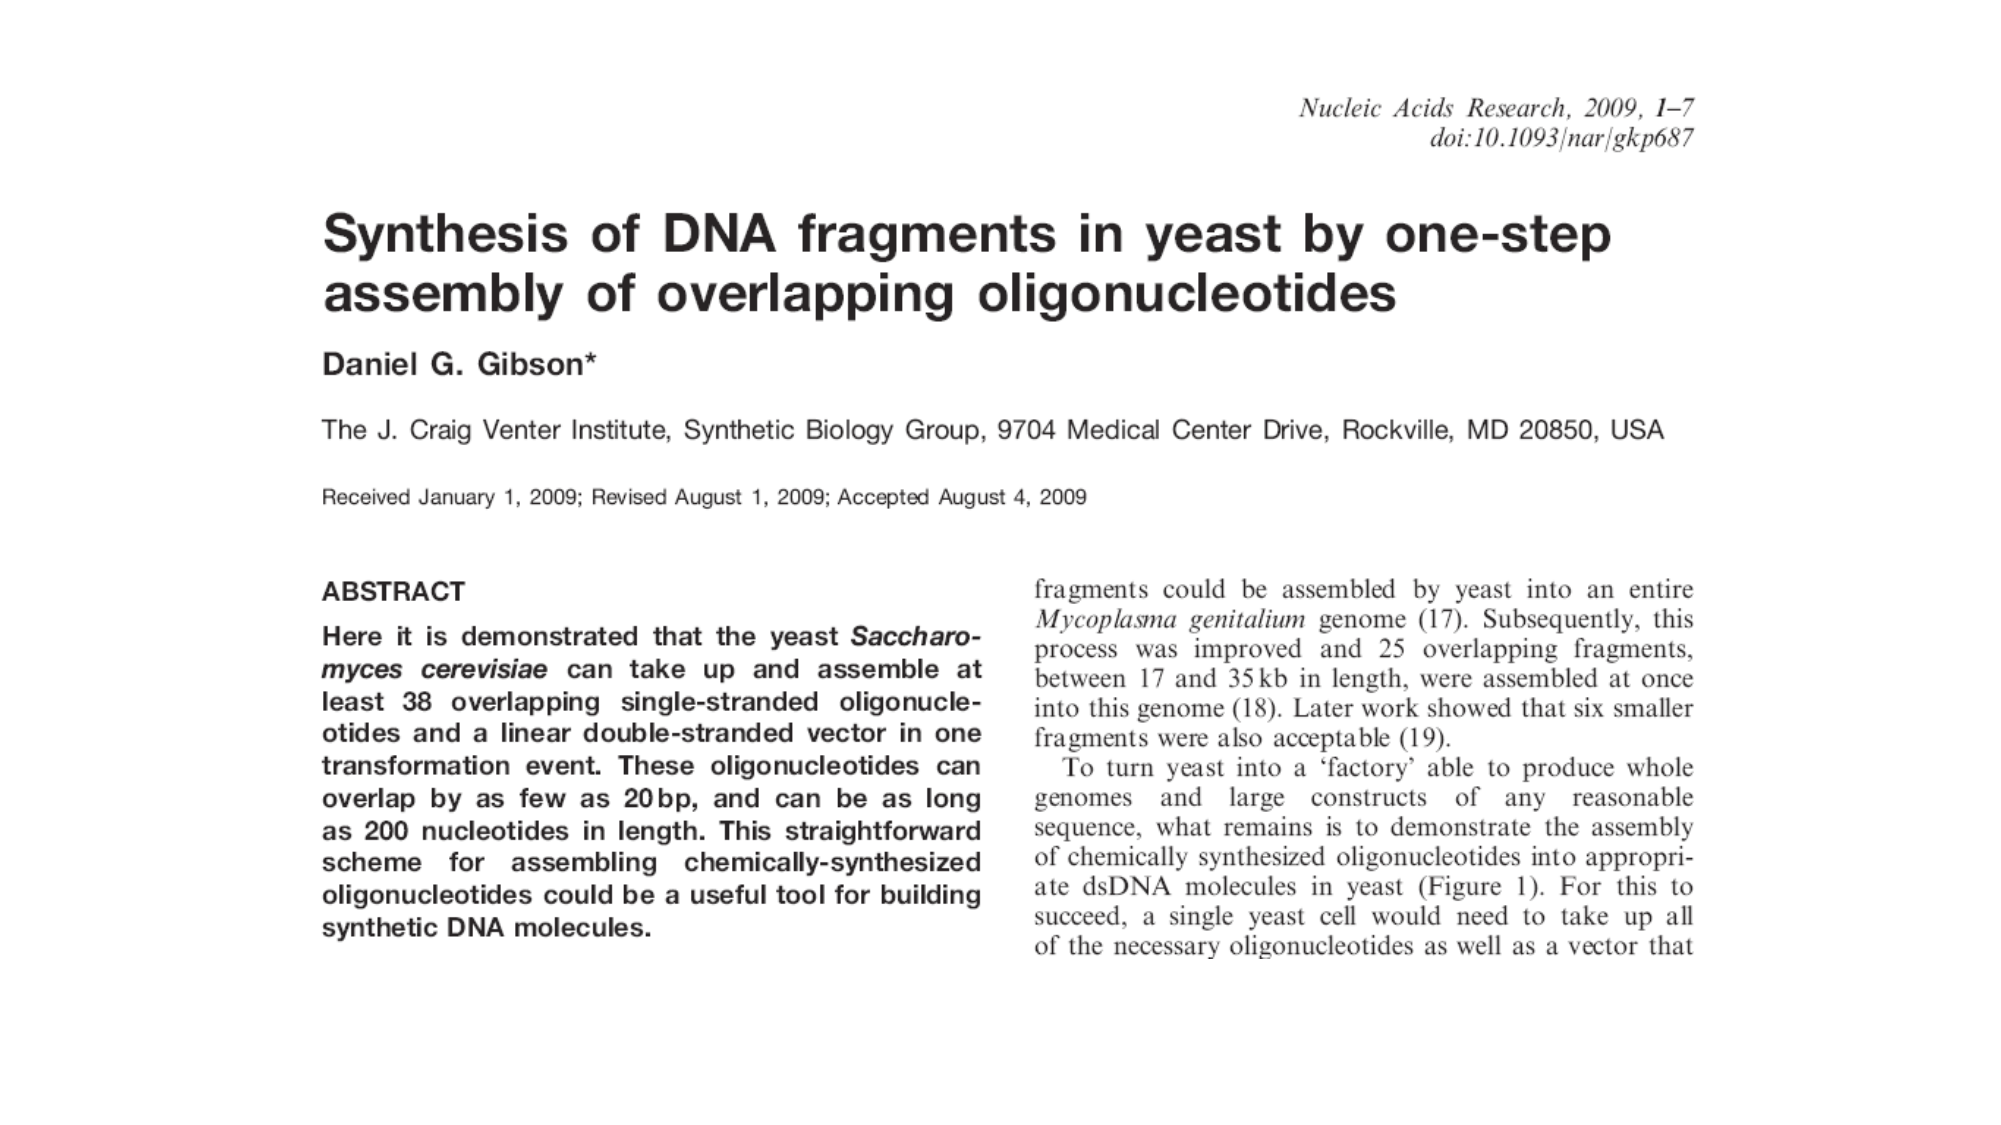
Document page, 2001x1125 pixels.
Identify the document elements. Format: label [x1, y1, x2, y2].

picture [303, 90, 1716, 959]
